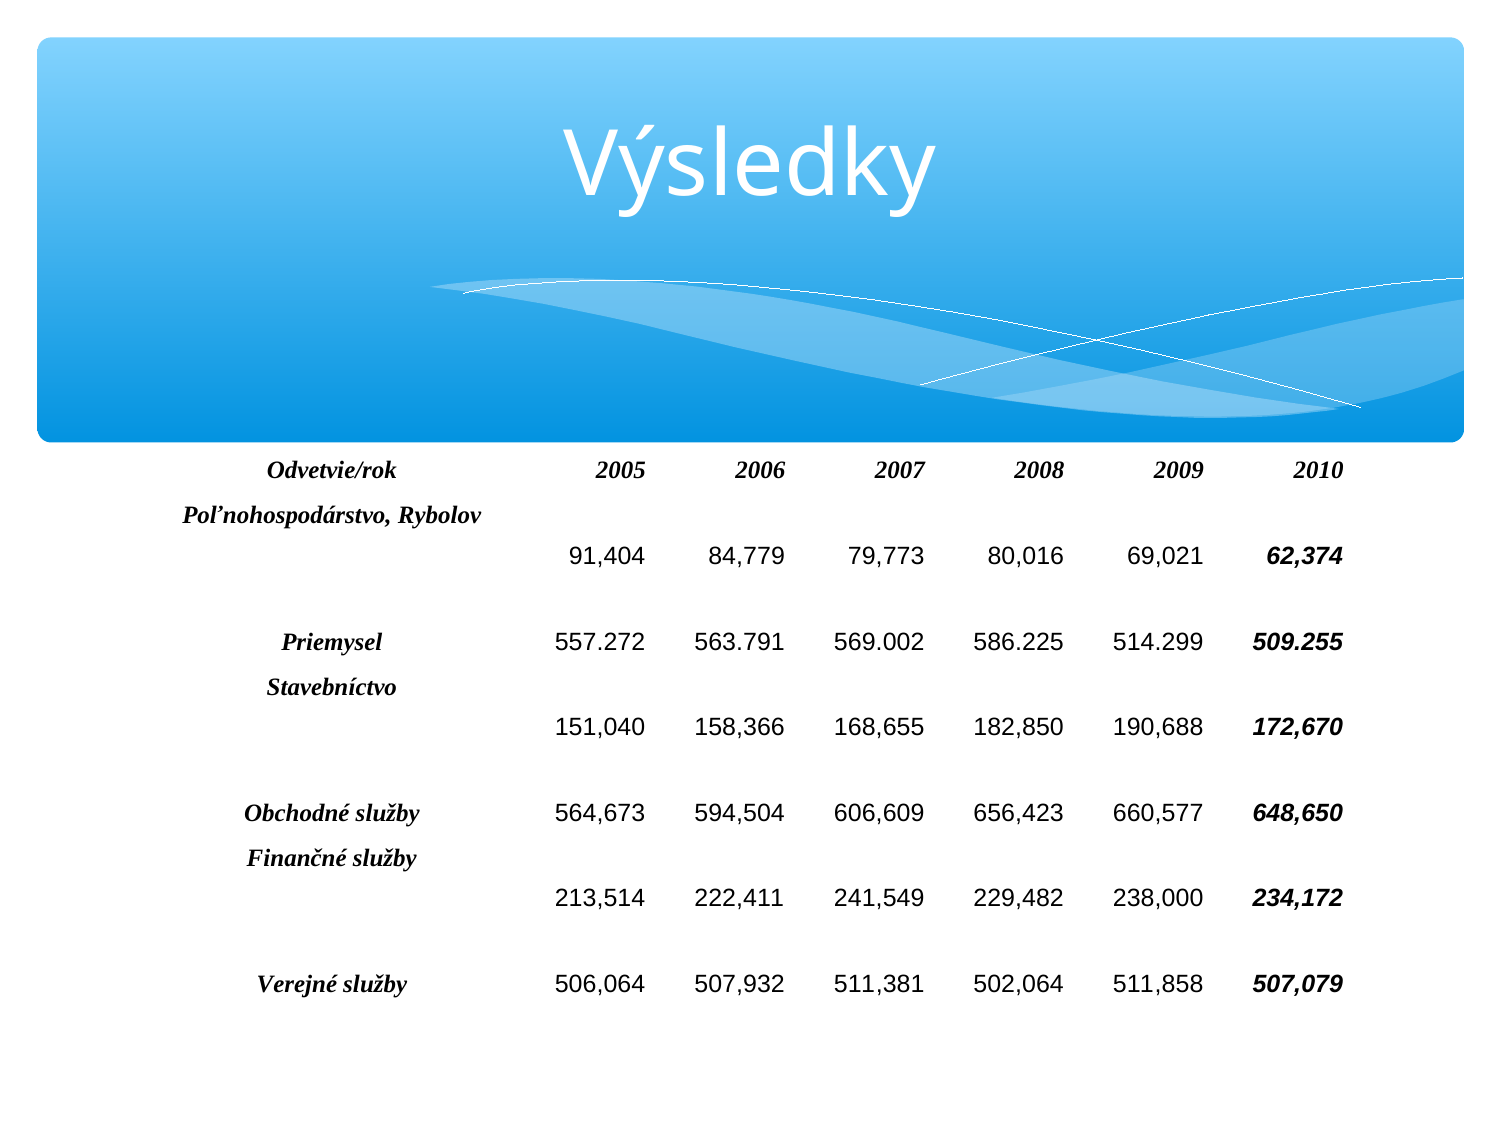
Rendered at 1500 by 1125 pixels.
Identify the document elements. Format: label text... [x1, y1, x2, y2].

table_cell 69,021 [1079, 491, 1219, 577]
table_cell 594,504 [660, 748, 800, 834]
table_cell 507,079 [1219, 919, 1358, 1005]
table_cell 172,670 [1219, 663, 1358, 748]
table_cell 569.002 [800, 577, 940, 663]
table_cell 648,650 [1219, 748, 1358, 834]
table_cell 511,858 [1079, 919, 1219, 1005]
table_cell 222,411 [660, 834, 800, 919]
table_cell Priemysel [143, 577, 521, 663]
table_cell 238,000 [1079, 834, 1219, 919]
table_header 2006 [660, 439, 800, 491]
table_header 2005 [521, 439, 660, 491]
table_cell 62,374 [1219, 491, 1358, 577]
table_cell 229,482 [940, 834, 1079, 919]
table_cell 564,673 [521, 748, 660, 834]
table_cell 514.299 [1079, 577, 1219, 663]
table_cell 586.225 [940, 577, 1079, 663]
table_cell 509.255 [1219, 577, 1358, 663]
table_header 2009 [1079, 439, 1219, 491]
table_cell 158,366 [660, 663, 800, 748]
table_cell 660,577 [1079, 748, 1219, 834]
table_cell 84,779 [660, 491, 800, 577]
table_header 2008 [940, 439, 1079, 491]
table_cell 557.272 [521, 577, 660, 663]
table_cell 168,655 [800, 663, 940, 748]
table_cell 213,514 [521, 834, 660, 919]
table_cell 91,404 [521, 491, 660, 577]
table_cell Stavebníctvo [143, 663, 521, 748]
table_cell 234,172 [1219, 834, 1358, 919]
table_cell Verejné služby [143, 919, 521, 1005]
table_header Odvetvie/rok [143, 439, 521, 491]
table_header 2010 [1219, 439, 1358, 491]
table_cell 656,423 [940, 748, 1079, 834]
table_cell 79,773 [800, 491, 940, 577]
table_cell Poľnohospodárstvo, Rybolov [143, 491, 521, 577]
table_cell 506,064 [521, 919, 660, 1005]
table_cell 182,850 [940, 663, 1079, 748]
table_cell Obchodné služby [143, 748, 521, 834]
table_cell 507,932 [660, 919, 800, 1005]
table_cell 606,609 [800, 748, 940, 834]
table_cell 502,064 [940, 919, 1079, 1005]
table_cell 151,040 [521, 663, 660, 748]
table_cell 241,549 [800, 834, 940, 919]
table_cell 190,688 [1079, 663, 1219, 748]
table_cell 511,381 [800, 919, 940, 1005]
table_header 2007 [800, 439, 940, 491]
table_cell 80,016 [940, 491, 1079, 577]
table_cell 563.791 [660, 577, 800, 663]
table_cell Finančné služby [143, 834, 521, 919]
title Výsledky [75, 55, 1426, 262]
